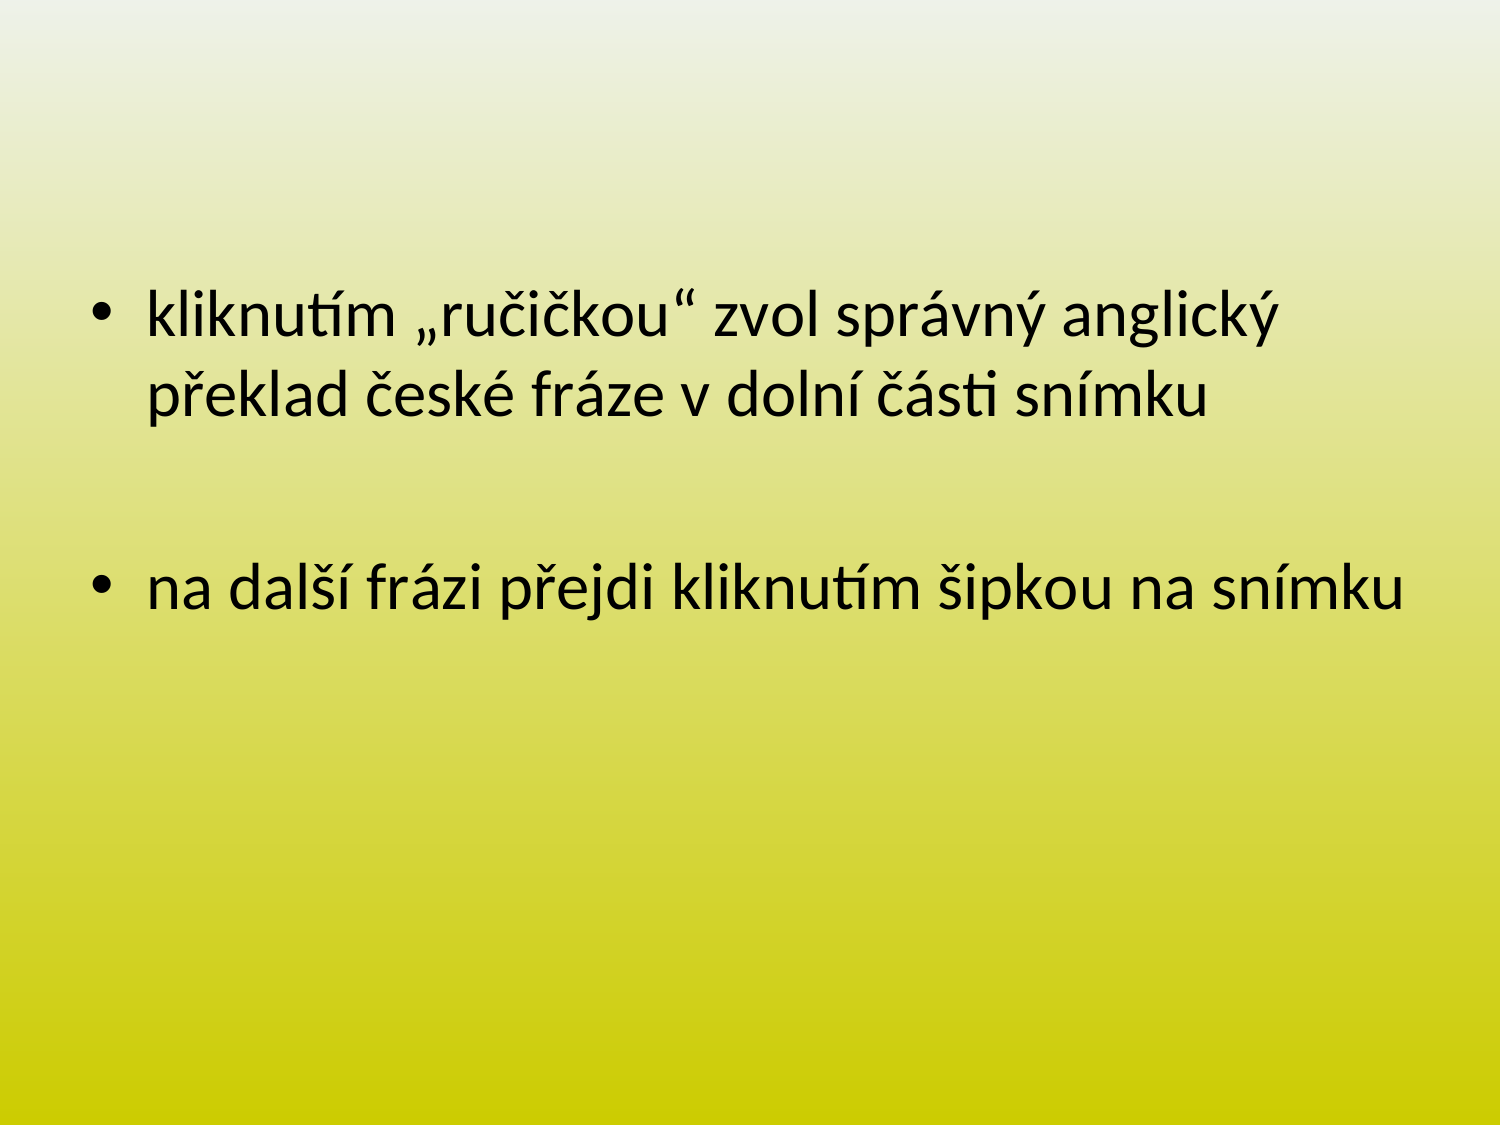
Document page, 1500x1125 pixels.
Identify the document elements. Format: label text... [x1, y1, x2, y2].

list kliknutím „ručičkou“ zvol správný anglický překlad české fráze v dolní části snímku na další frázi přejdi kliknutím šipkou na snímku [75, 262, 1426, 1006]
